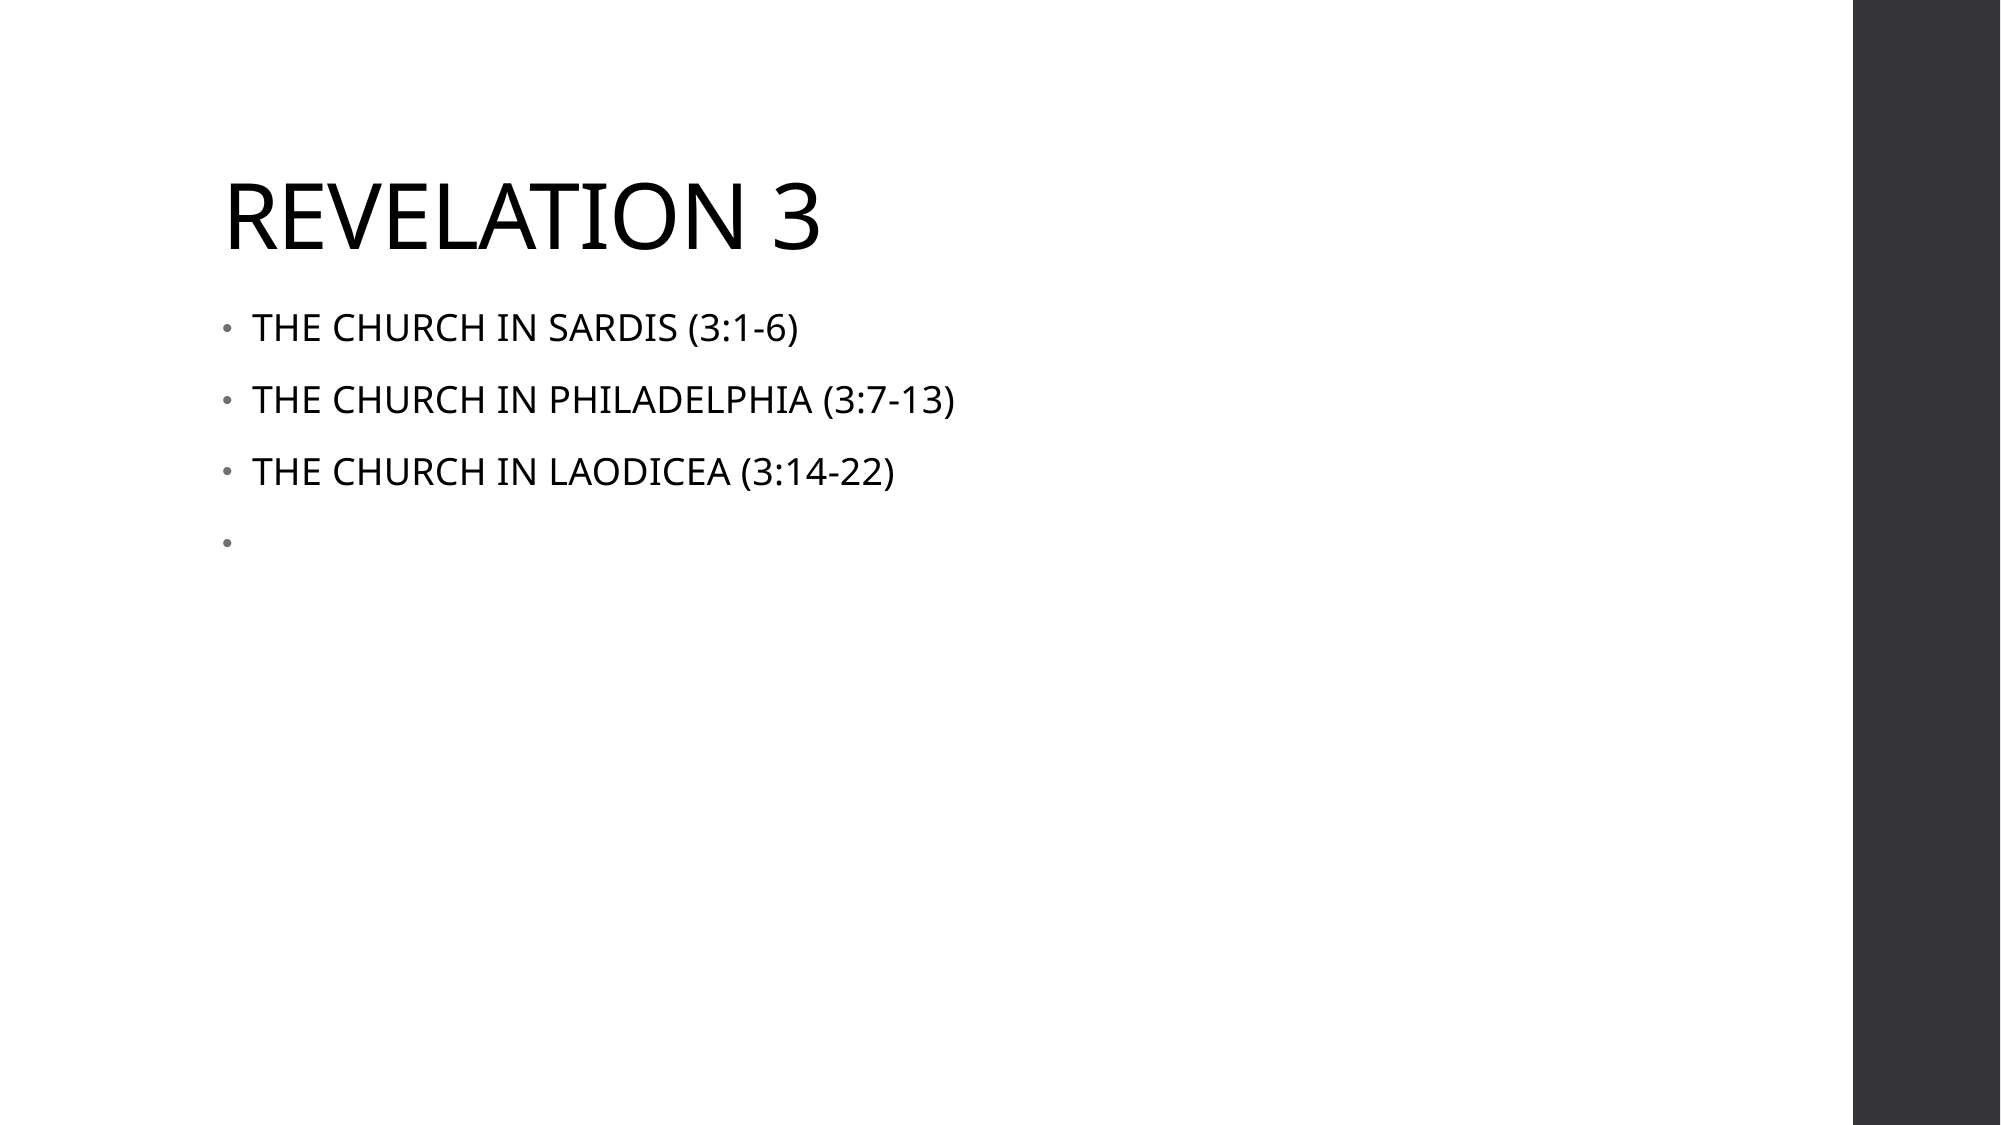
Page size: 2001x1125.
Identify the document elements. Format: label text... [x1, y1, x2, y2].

list THE CHURCH IN SARDIS (3:1-6) THE CHURCH IN PHILADELPHIA (3:7-13) THE CHURCH IN LAODICEA (3:14-22) [206, 299, 1617, 1014]
title REVELATION 3 [206, 60, 1797, 278]
